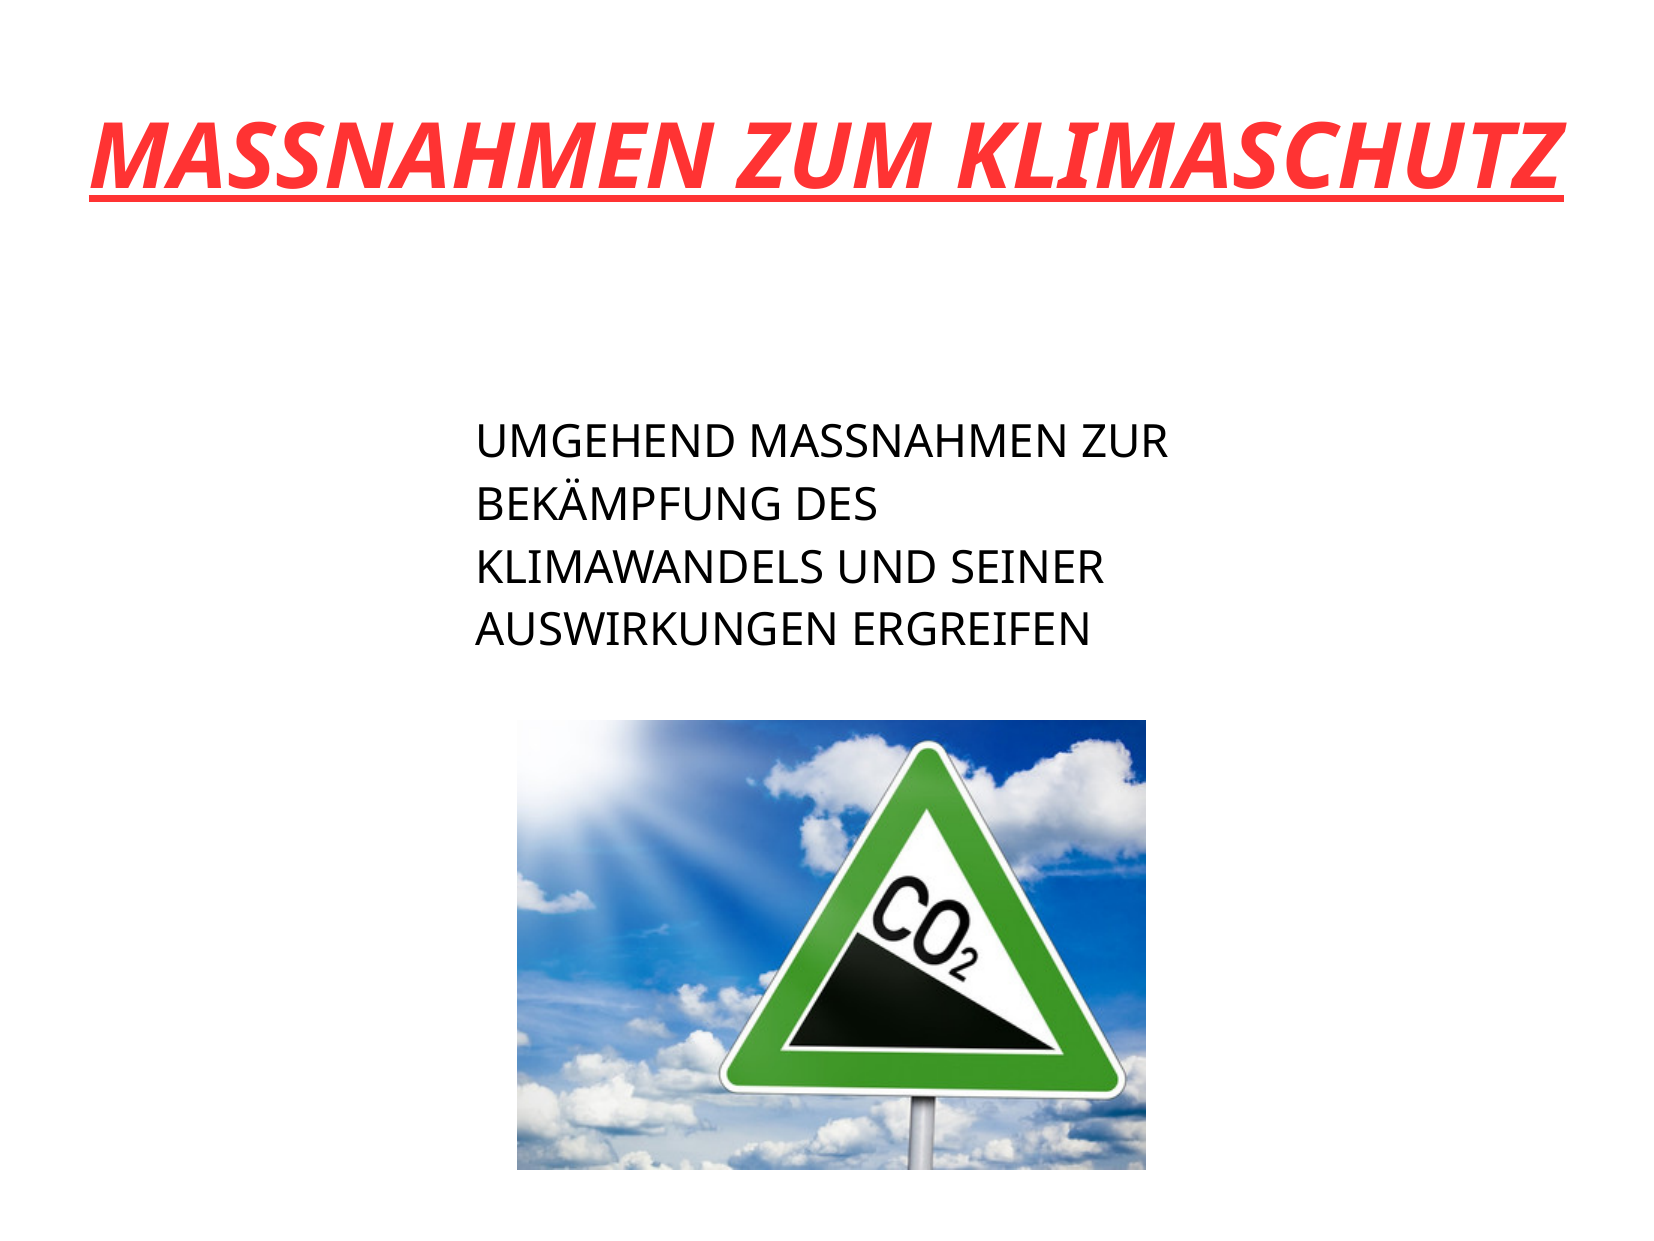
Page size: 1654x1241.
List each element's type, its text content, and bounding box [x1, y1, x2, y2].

picture [517, 720, 1146, 1170]
text_box UMGEHEND MASSNAHMEN ZUR BEKÄMPFUNG DES KLIMAWANDELS UND SEINER AUSWIRKUNGEN ERGREIFEN [460, 401, 1241, 669]
title MASSNAHMEN ZUM KLIMASCHUTZ [82, 5, 1571, 301]
